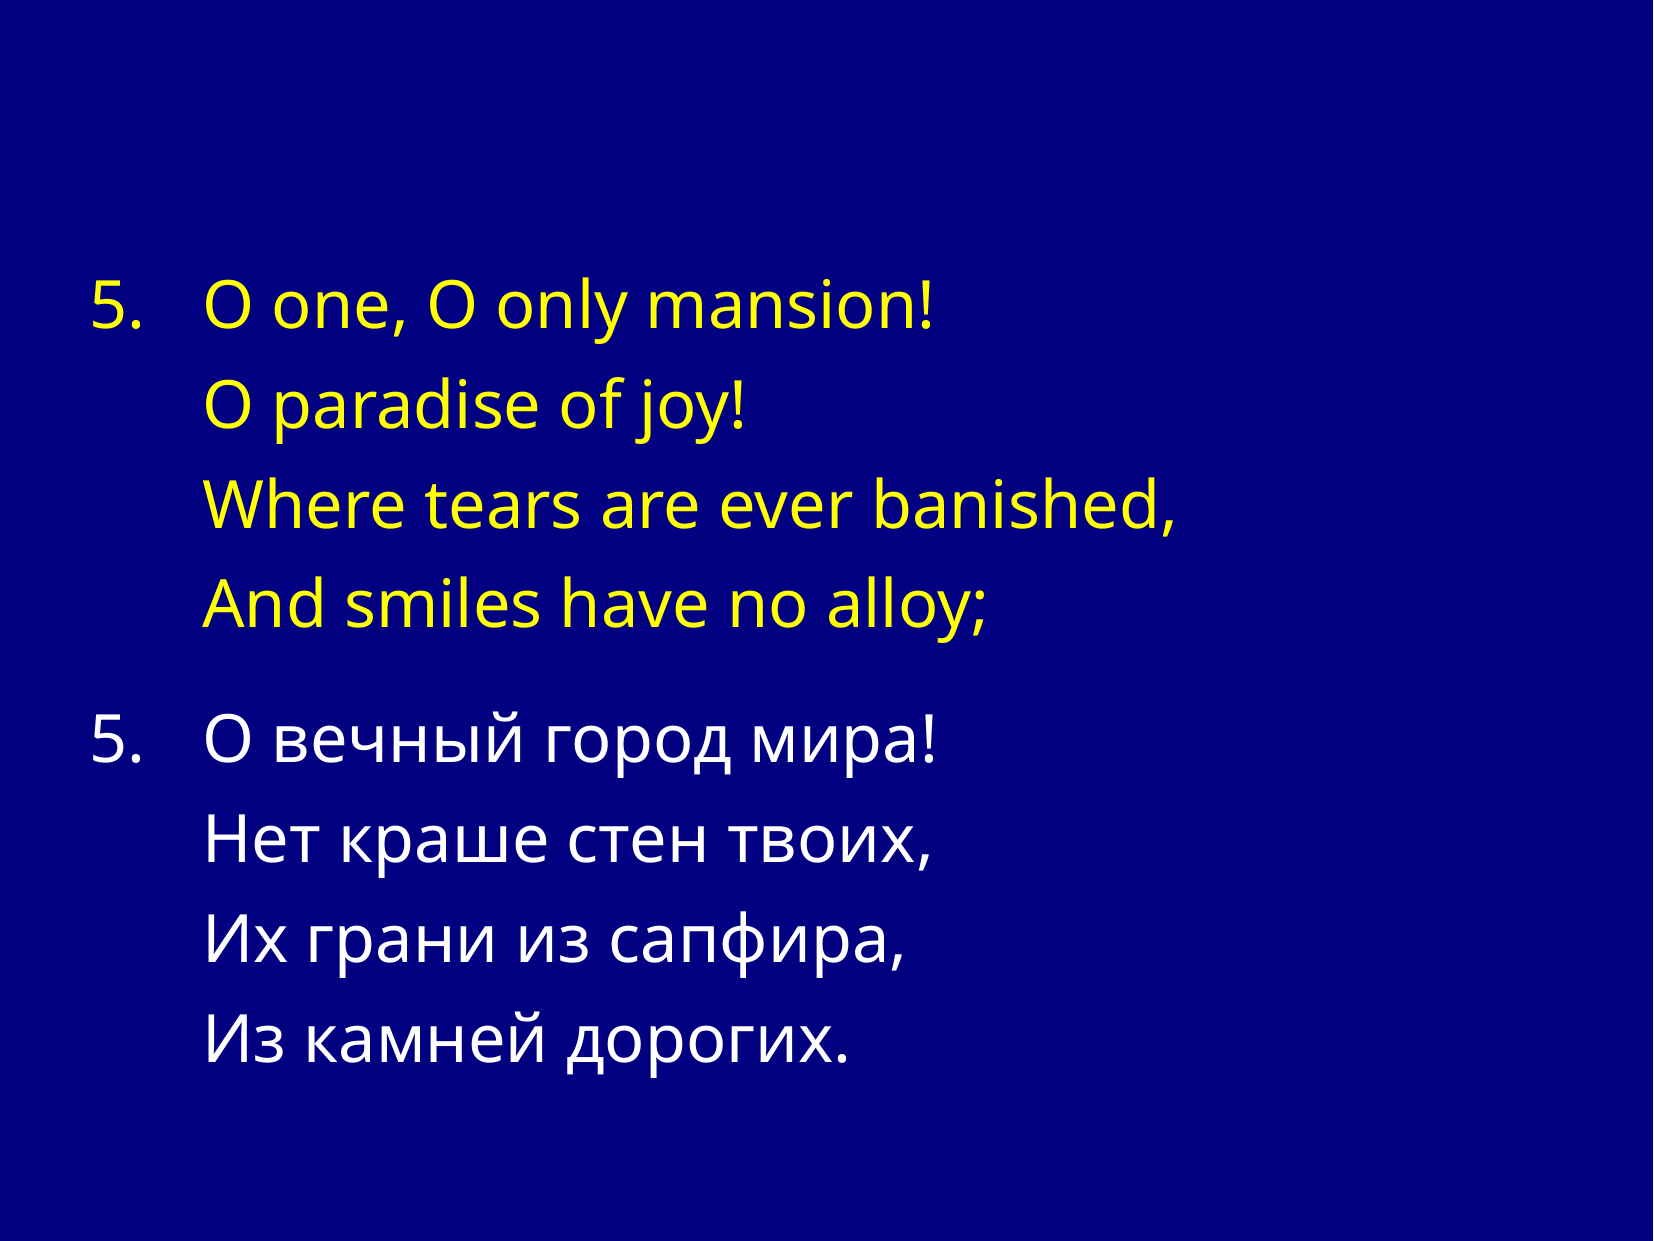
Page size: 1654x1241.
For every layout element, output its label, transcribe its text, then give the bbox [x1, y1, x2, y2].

text_box 5. O one, O only mansion! O paradise of joy! Where tears are ever banished, And smiles have no alloy; [75, 150, 1576, 638]
text_box 5. О вечный город мира! Нет краше стен твоих, Их грани из сапфира, Из камней дорогих. [75, 675, 1576, 1163]
